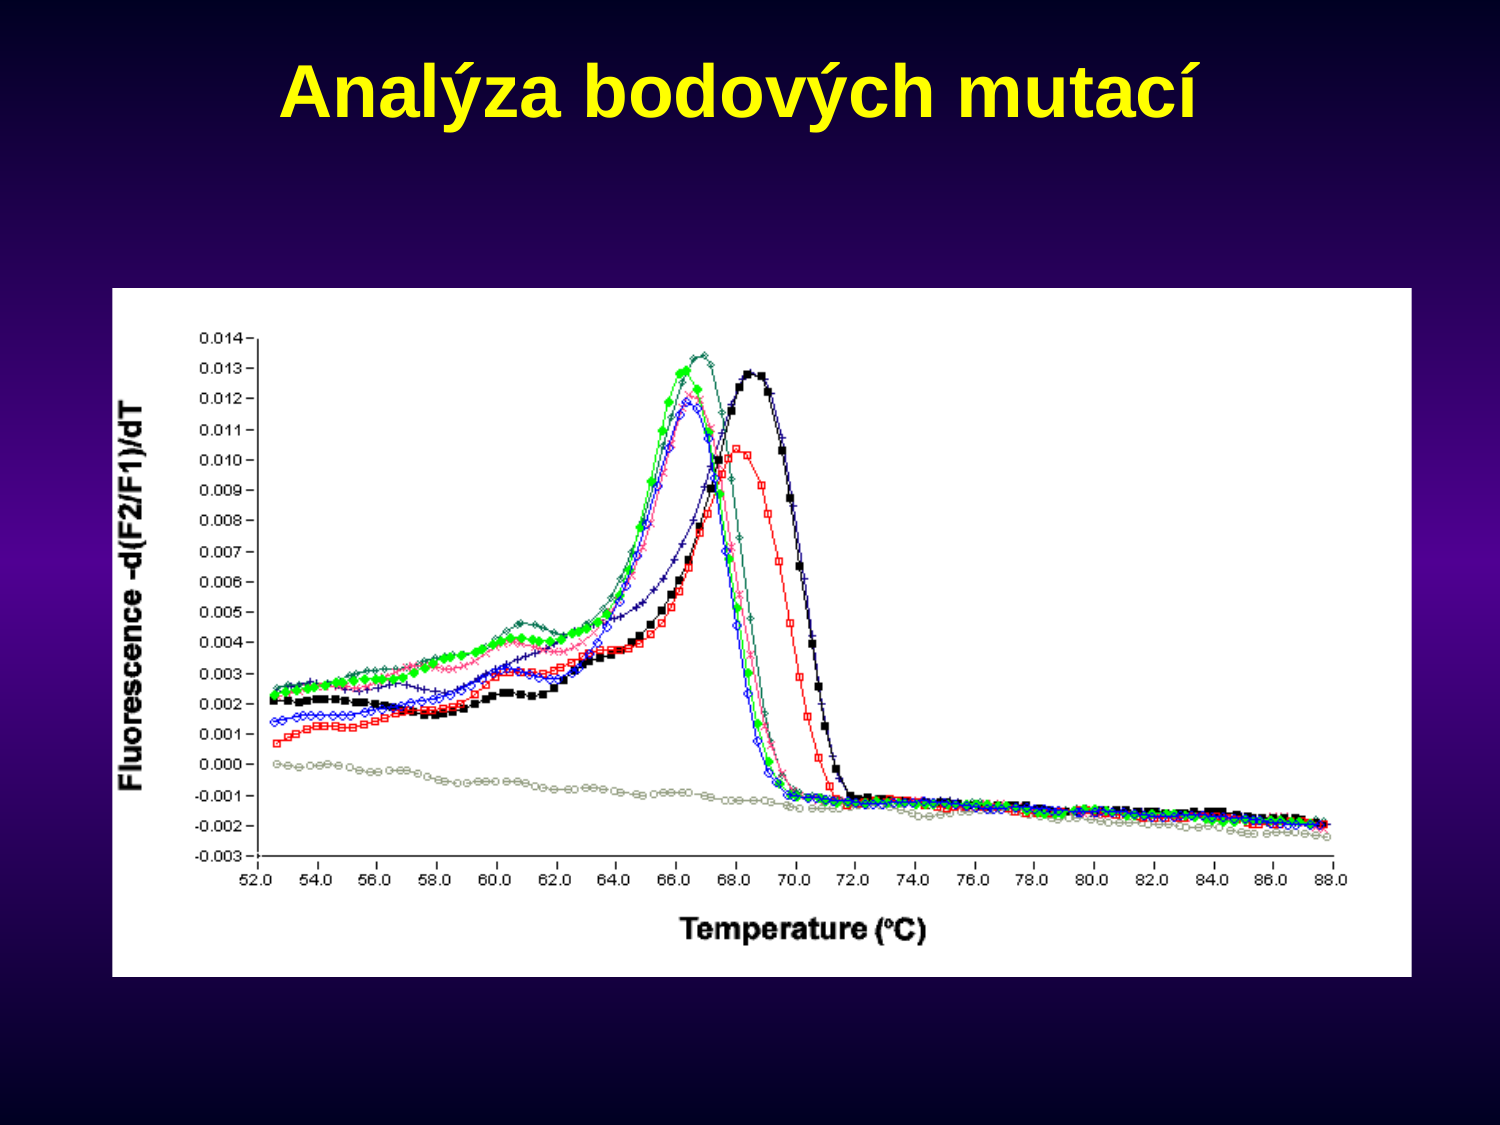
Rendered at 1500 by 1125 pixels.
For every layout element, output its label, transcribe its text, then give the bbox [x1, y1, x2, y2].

title Analýza bodových mutací [64, 35, 1413, 149]
picture [112, 288, 1412, 977]
